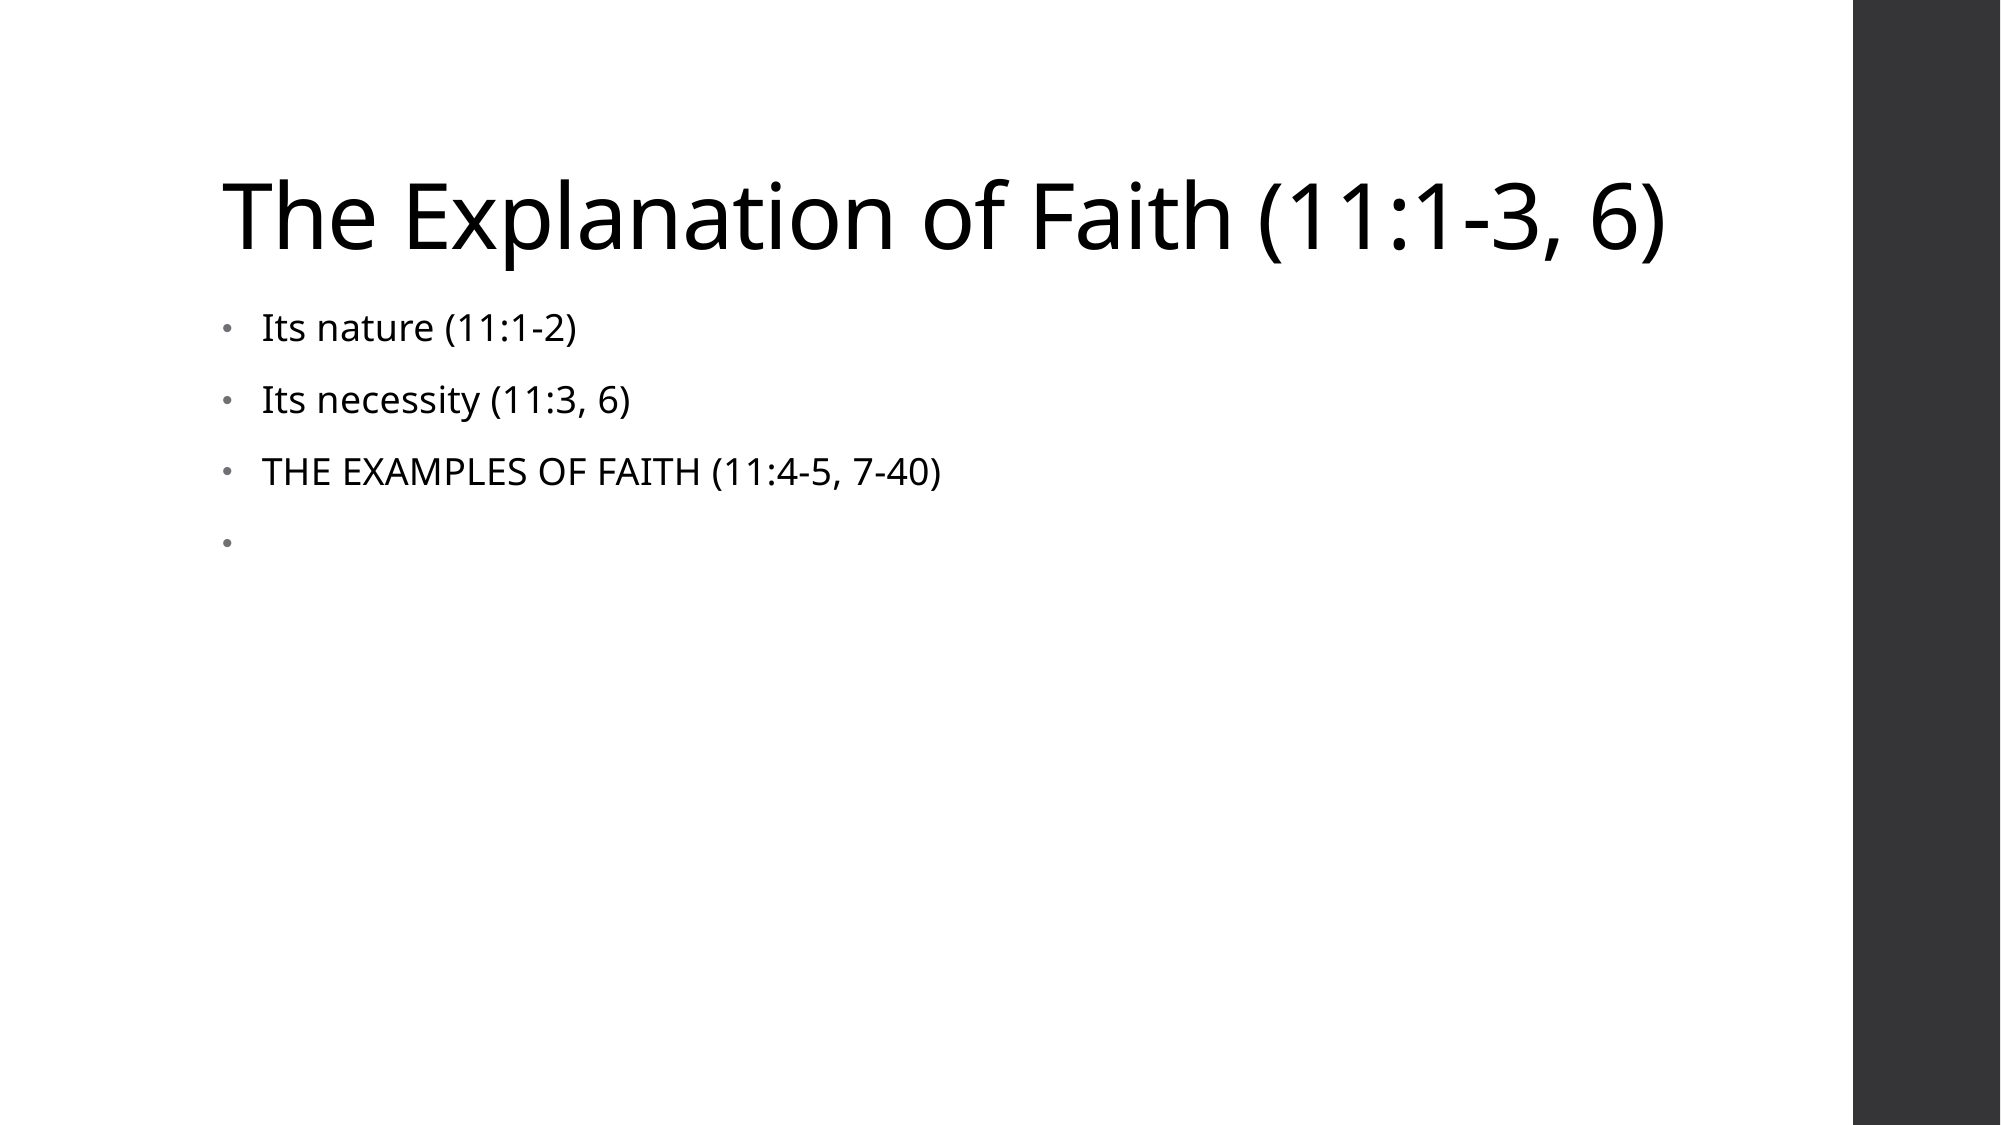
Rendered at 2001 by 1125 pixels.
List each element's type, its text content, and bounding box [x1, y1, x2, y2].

list Its nature (11:1-2) Its necessity (11:3, 6) THE EXAMPLES OF FAITH (11:4-5, 7-40) [206, 299, 1617, 1014]
title The Explanation of Faith (11:1-3, 6) [206, 60, 1797, 278]
